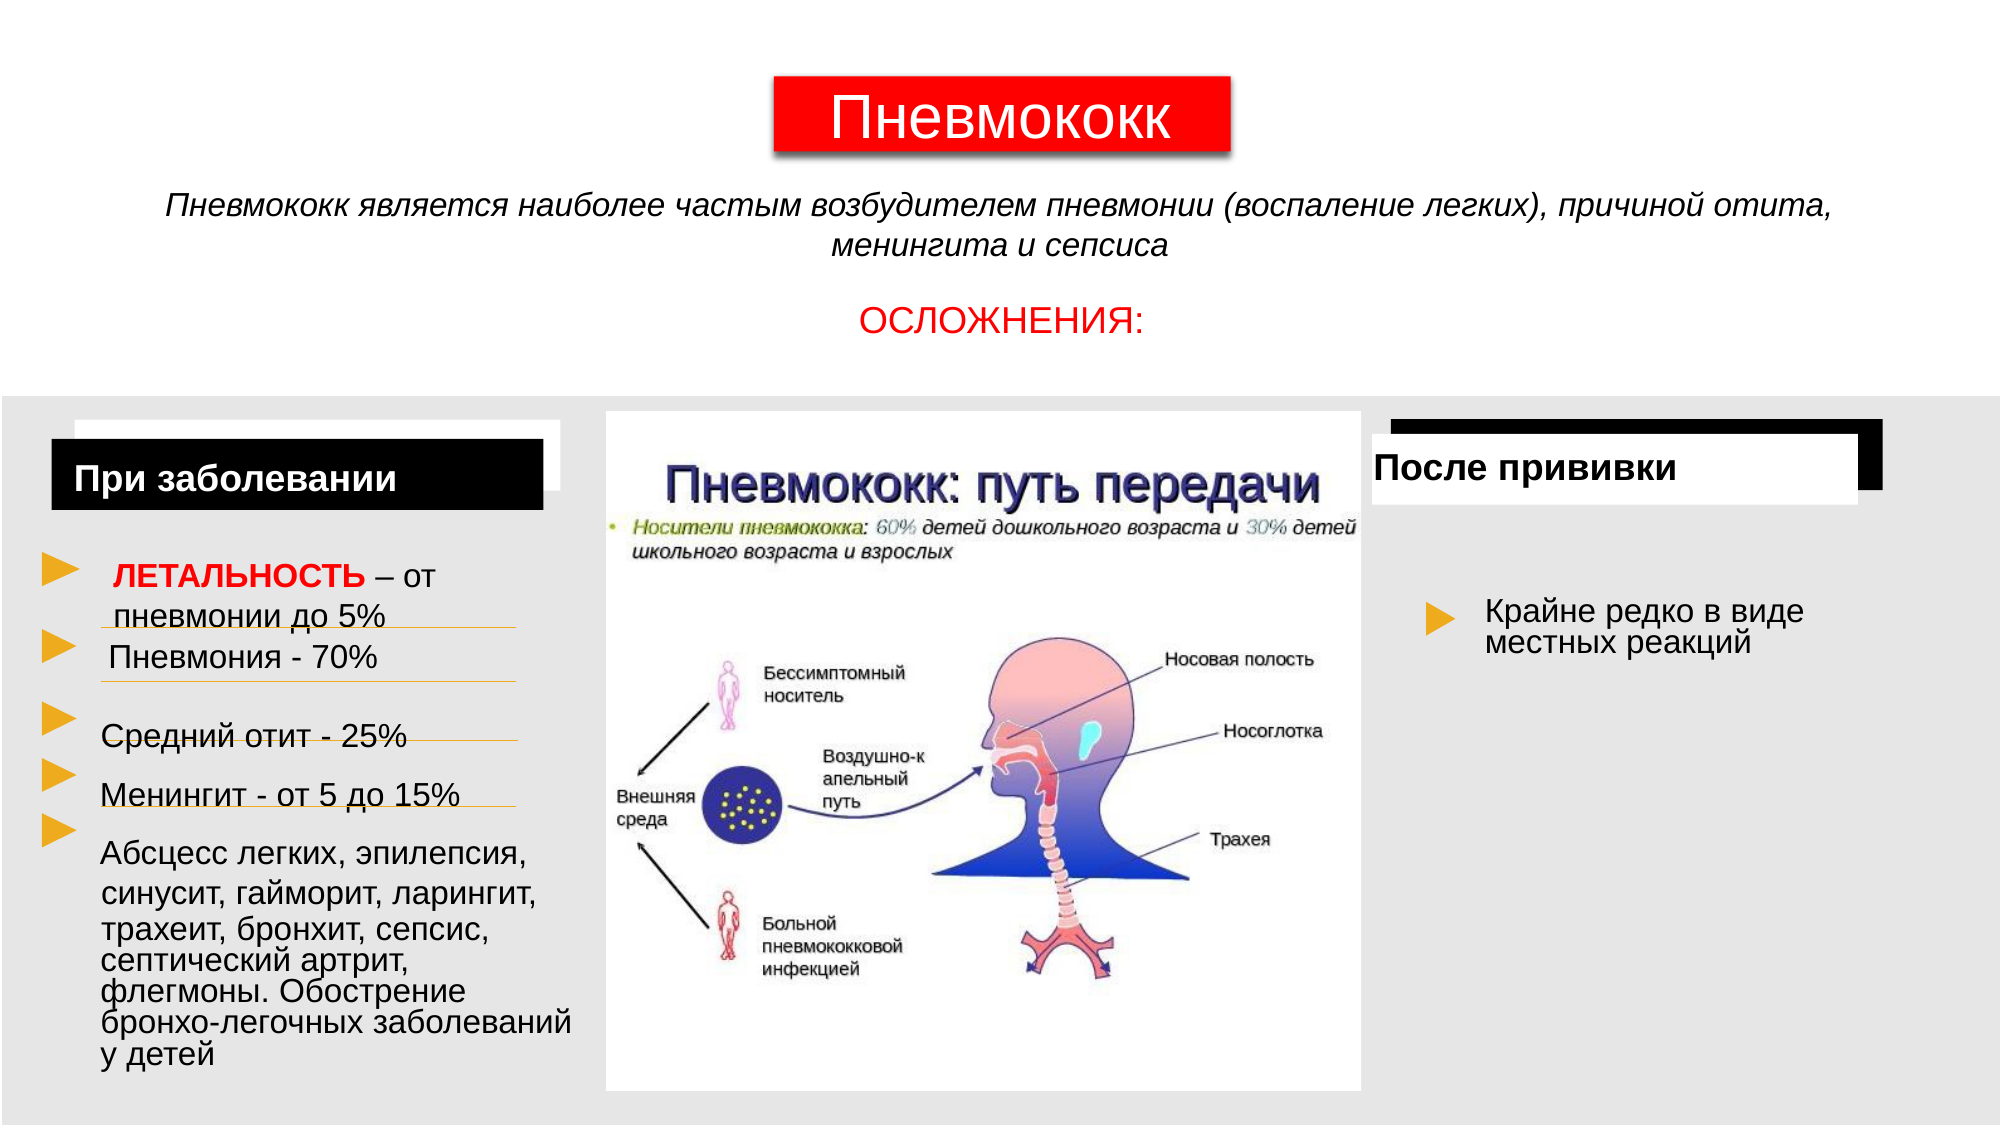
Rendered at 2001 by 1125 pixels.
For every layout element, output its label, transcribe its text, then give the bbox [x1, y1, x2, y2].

text_box [2, 396, 2000, 1125]
text_box [764, 69, 1241, 168]
text_box Крайне редко в виде местных реакций [1482, 597, 1809, 661]
text_box После прививки [1371, 443, 1680, 489]
text_box При заболевании [71, 454, 400, 500]
text_box Средний отит - 25% Менингит - от 5 до 15% Абсцесс легких, эпилепсия, синусит, гайморит, ларингит, трахеит, бронхит, сепсис, септический артрит, флегмоны. Обострение бронхо-легочных заболеваний у детей [98, 695, 577, 1072]
text_box ЛЕТАЛЬНОСТЬ – от пневмонии до 5% [111, 628, 439, 635]
text_box Пневмококк [773, 76, 1231, 152]
text_box Пневмония - 70% [106, 635, 382, 676]
text_box ЛЕТАЛЬНОСТЬ – от пневмонии до 5% [111, 554, 439, 627]
text_box Пневмококк является наиболее частым возбудителем пневмонии (воспаление легких), причиной отита, менингита и сепсиса ОСЛОЖНЕНИЯ: [161, 183, 1838, 341]
